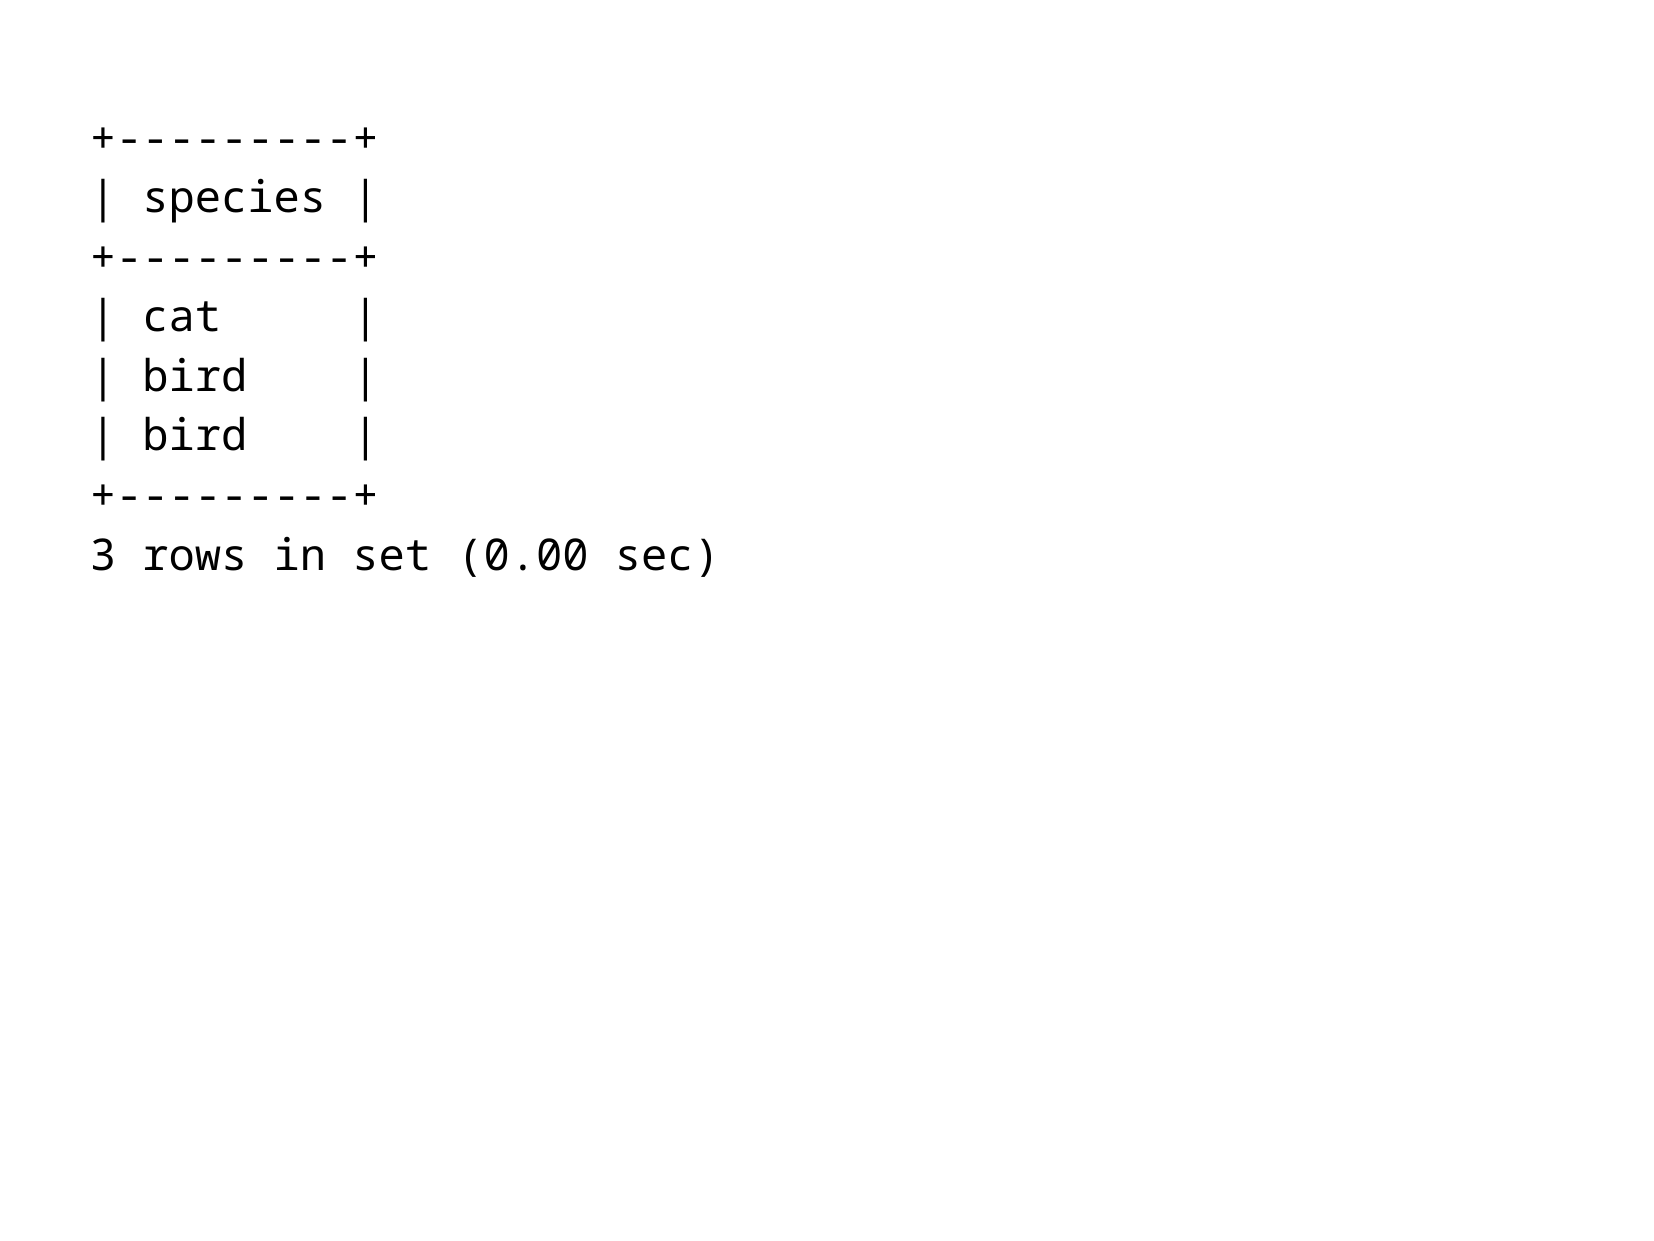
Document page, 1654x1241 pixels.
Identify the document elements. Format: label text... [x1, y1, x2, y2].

text_box +---------+ | species | +---------+ | cat | | bird | | bird | +---------+ 3 rows in set (0.00 sec) [75, 99, 1576, 499]
